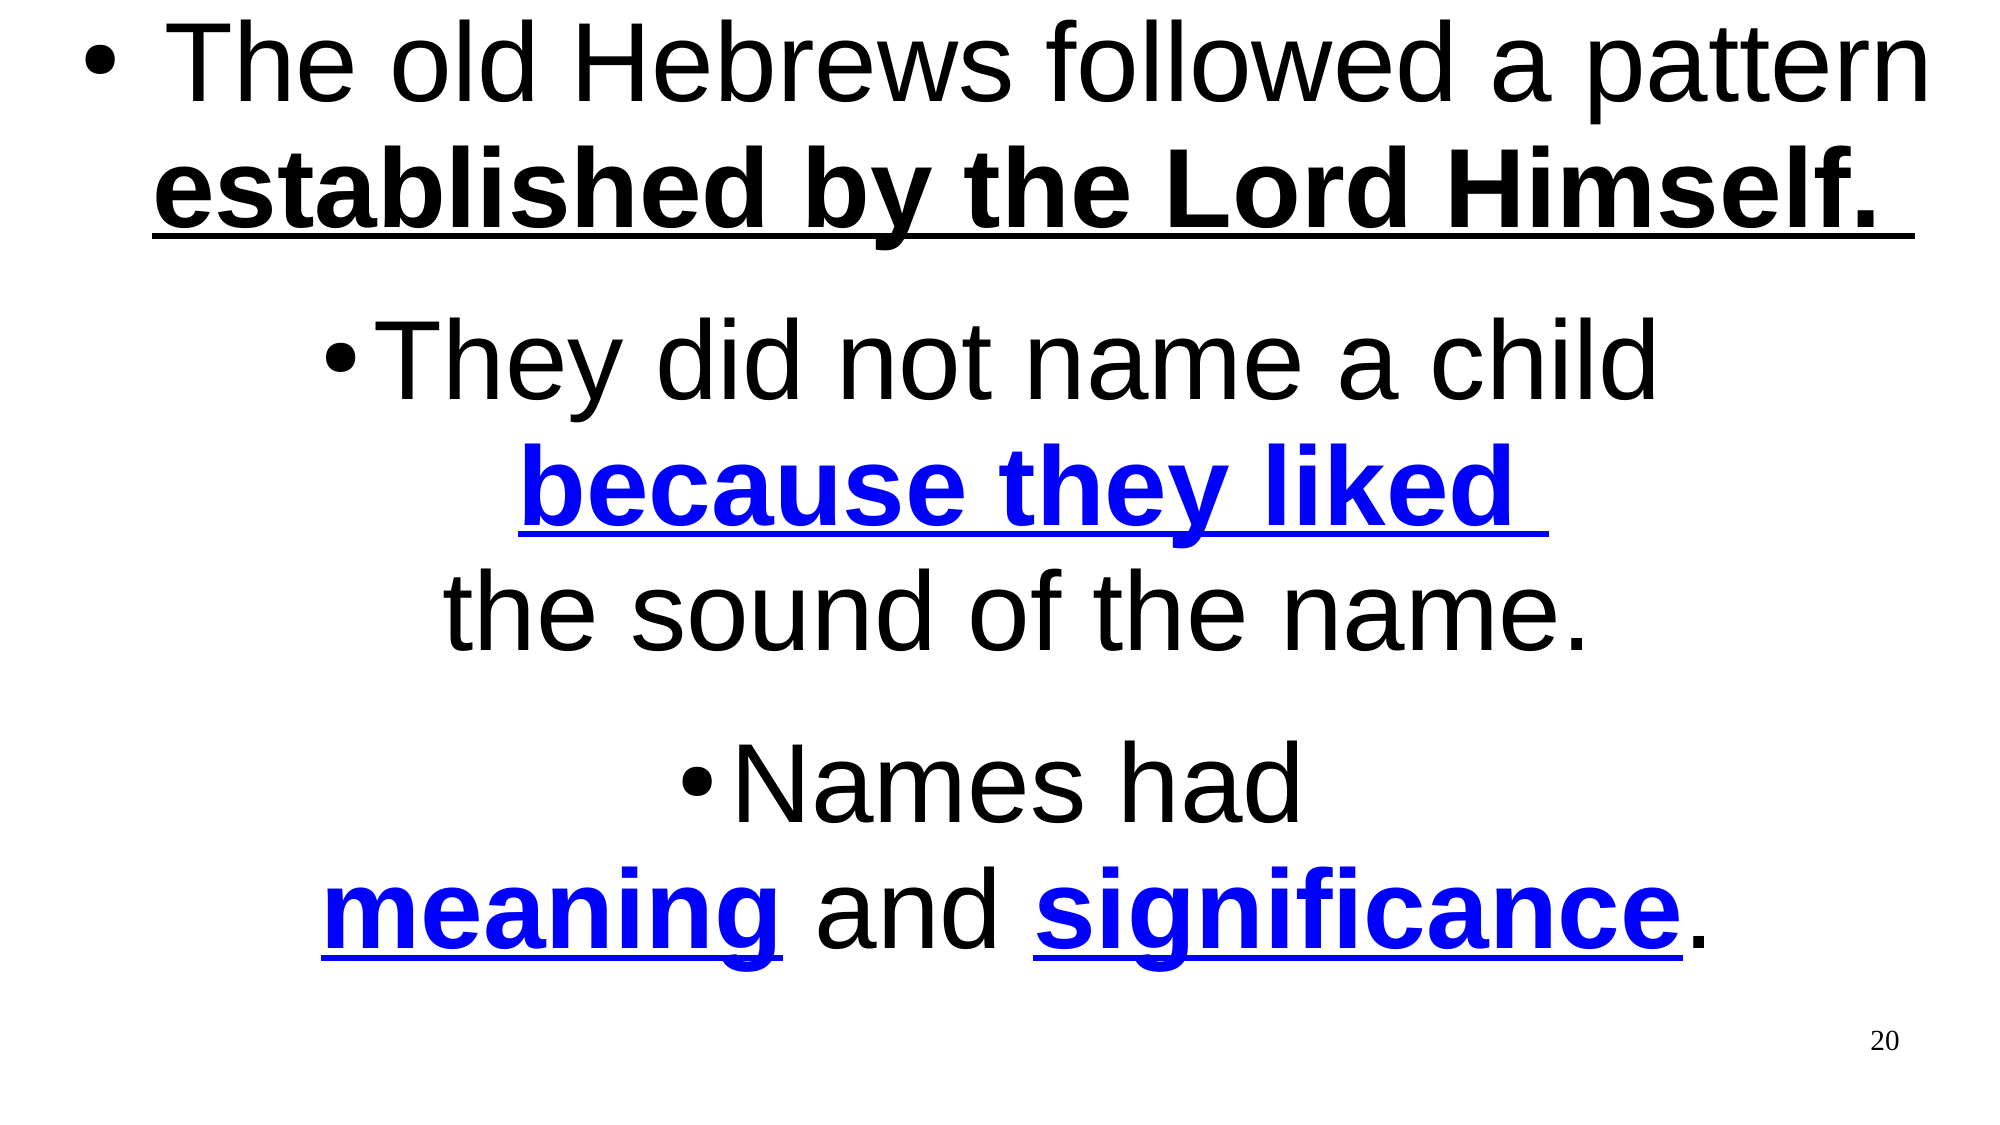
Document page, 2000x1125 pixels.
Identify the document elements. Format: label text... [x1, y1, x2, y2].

list The old Hebrews followed a pattern established by the Lord Himself. They did not name a child because they liked the sound of the name. Names had meaning and significance. [0, 0, 1996, 1123]
